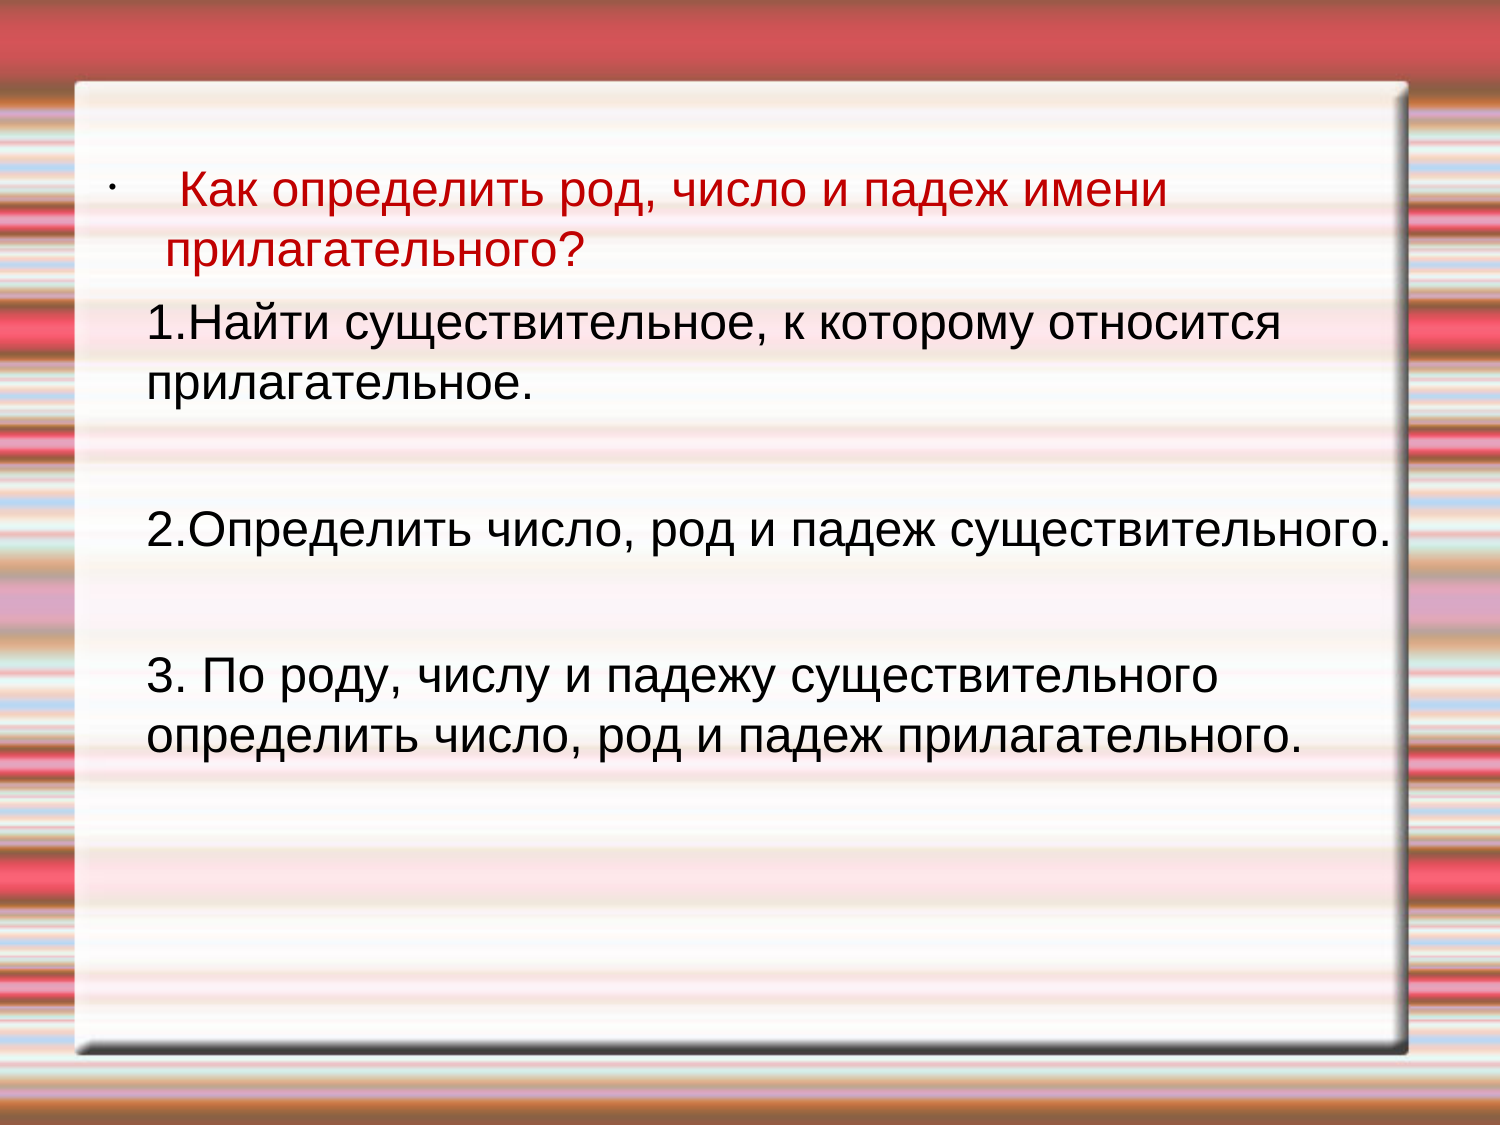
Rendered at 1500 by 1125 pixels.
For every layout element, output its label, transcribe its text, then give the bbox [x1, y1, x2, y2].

list Как определить род, число и падеж имени прилагательного? 1.Найти существительное, к которому относится прилагательное. 2.Определить число, род и падеж существительного. 3. По роду, числу и падежу существительного определить число, род и падеж прилагательного. [75, 149, 1425, 1005]
picture [0, 0, 1500, 1125]
